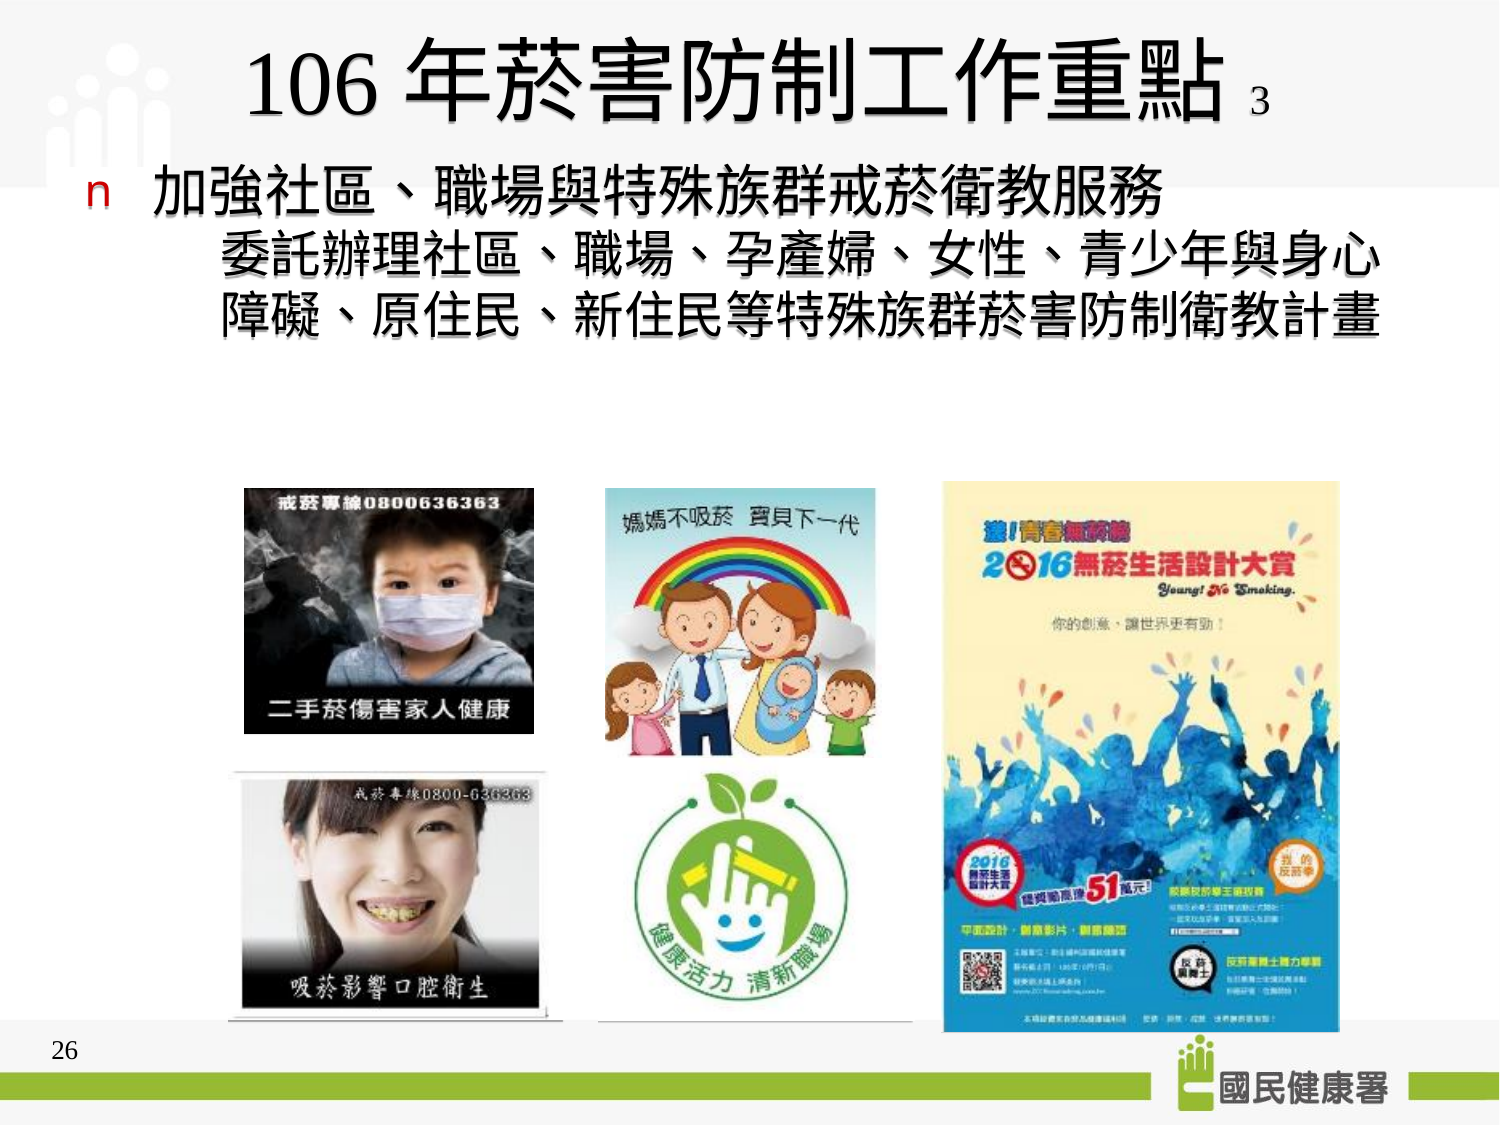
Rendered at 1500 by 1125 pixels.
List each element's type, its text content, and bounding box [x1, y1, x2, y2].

title 106年菸害防制工作重點3 [95, 15, 1417, 121]
list 加強社區、職場與特殊族群戒菸衛教服務 委託辦理社區、職場、孕產婦、女性、青少年與身心障礙、原住民、新住民等特殊族群菸害防制衛教計畫 [69, 147, 1420, 366]
picture [598, 488, 915, 1021]
picture [228, 770, 565, 1020]
picture [941, 481, 1340, 1032]
text_box 26 [36, 1024, 533, 1103]
picture [244, 488, 534, 734]
